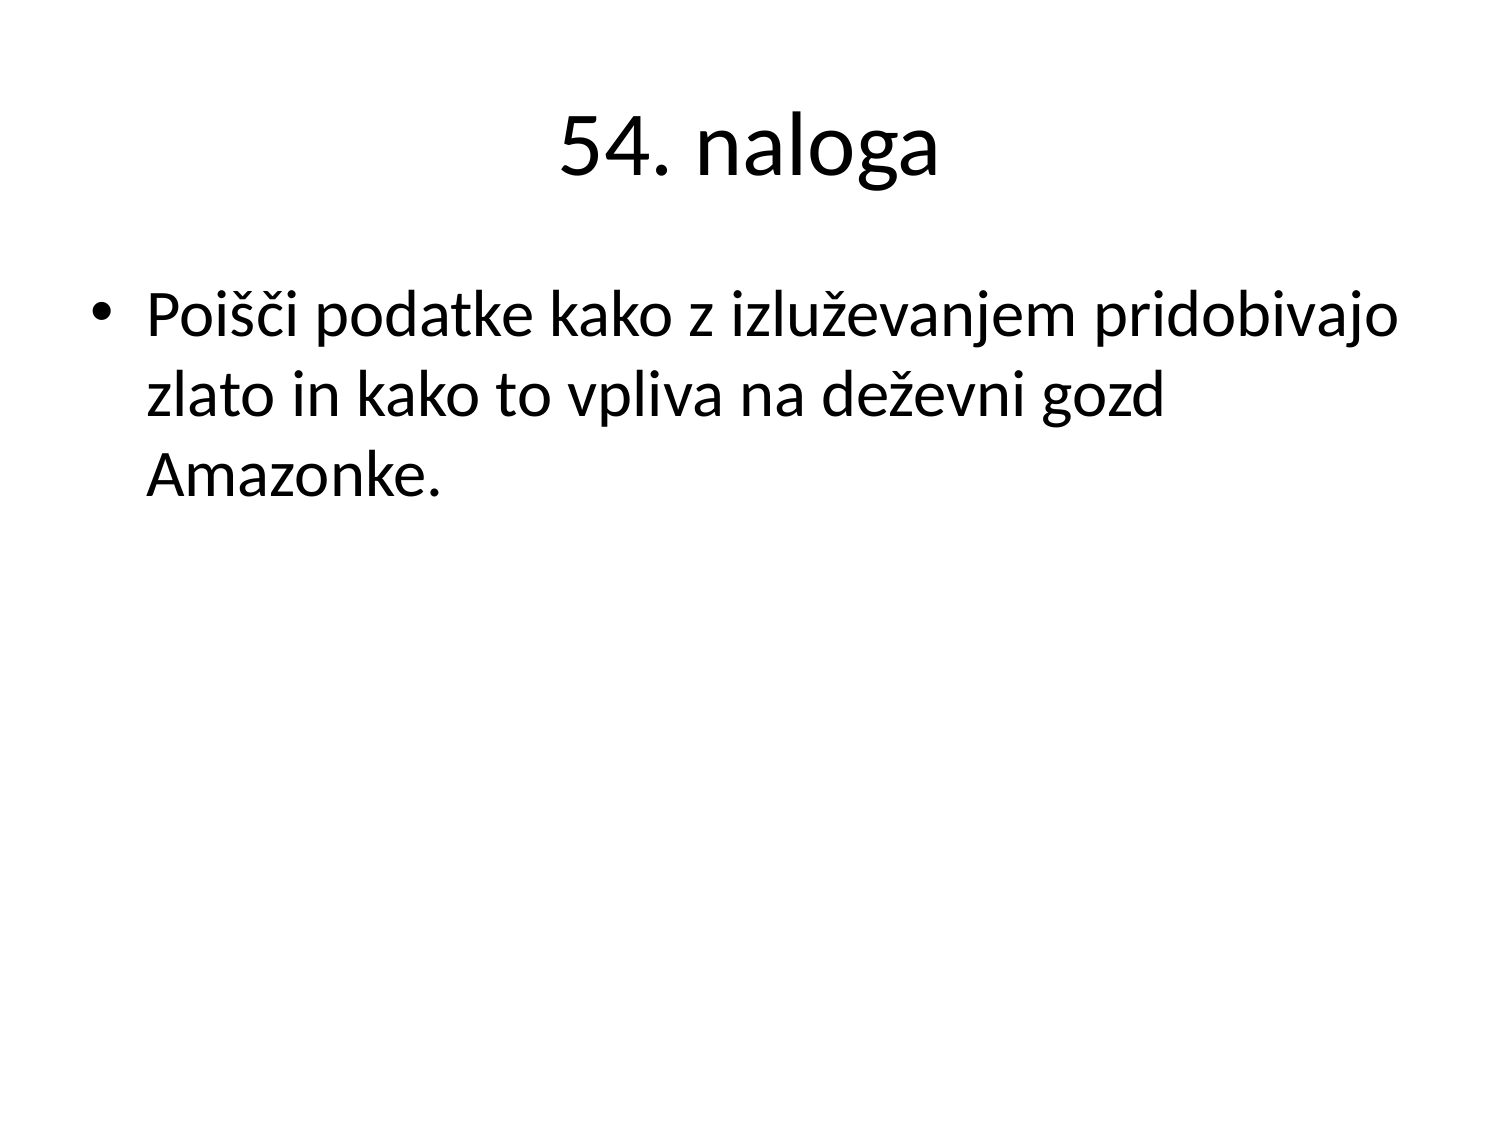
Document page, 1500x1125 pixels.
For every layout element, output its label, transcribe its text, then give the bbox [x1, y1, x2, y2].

title 54. naloga [75, 45, 1425, 233]
list Poišči podatke kako z izluževanjem pridobivajo zlato in kako to vpliva na deževni gozd Amazonke. [75, 262, 1425, 1005]
